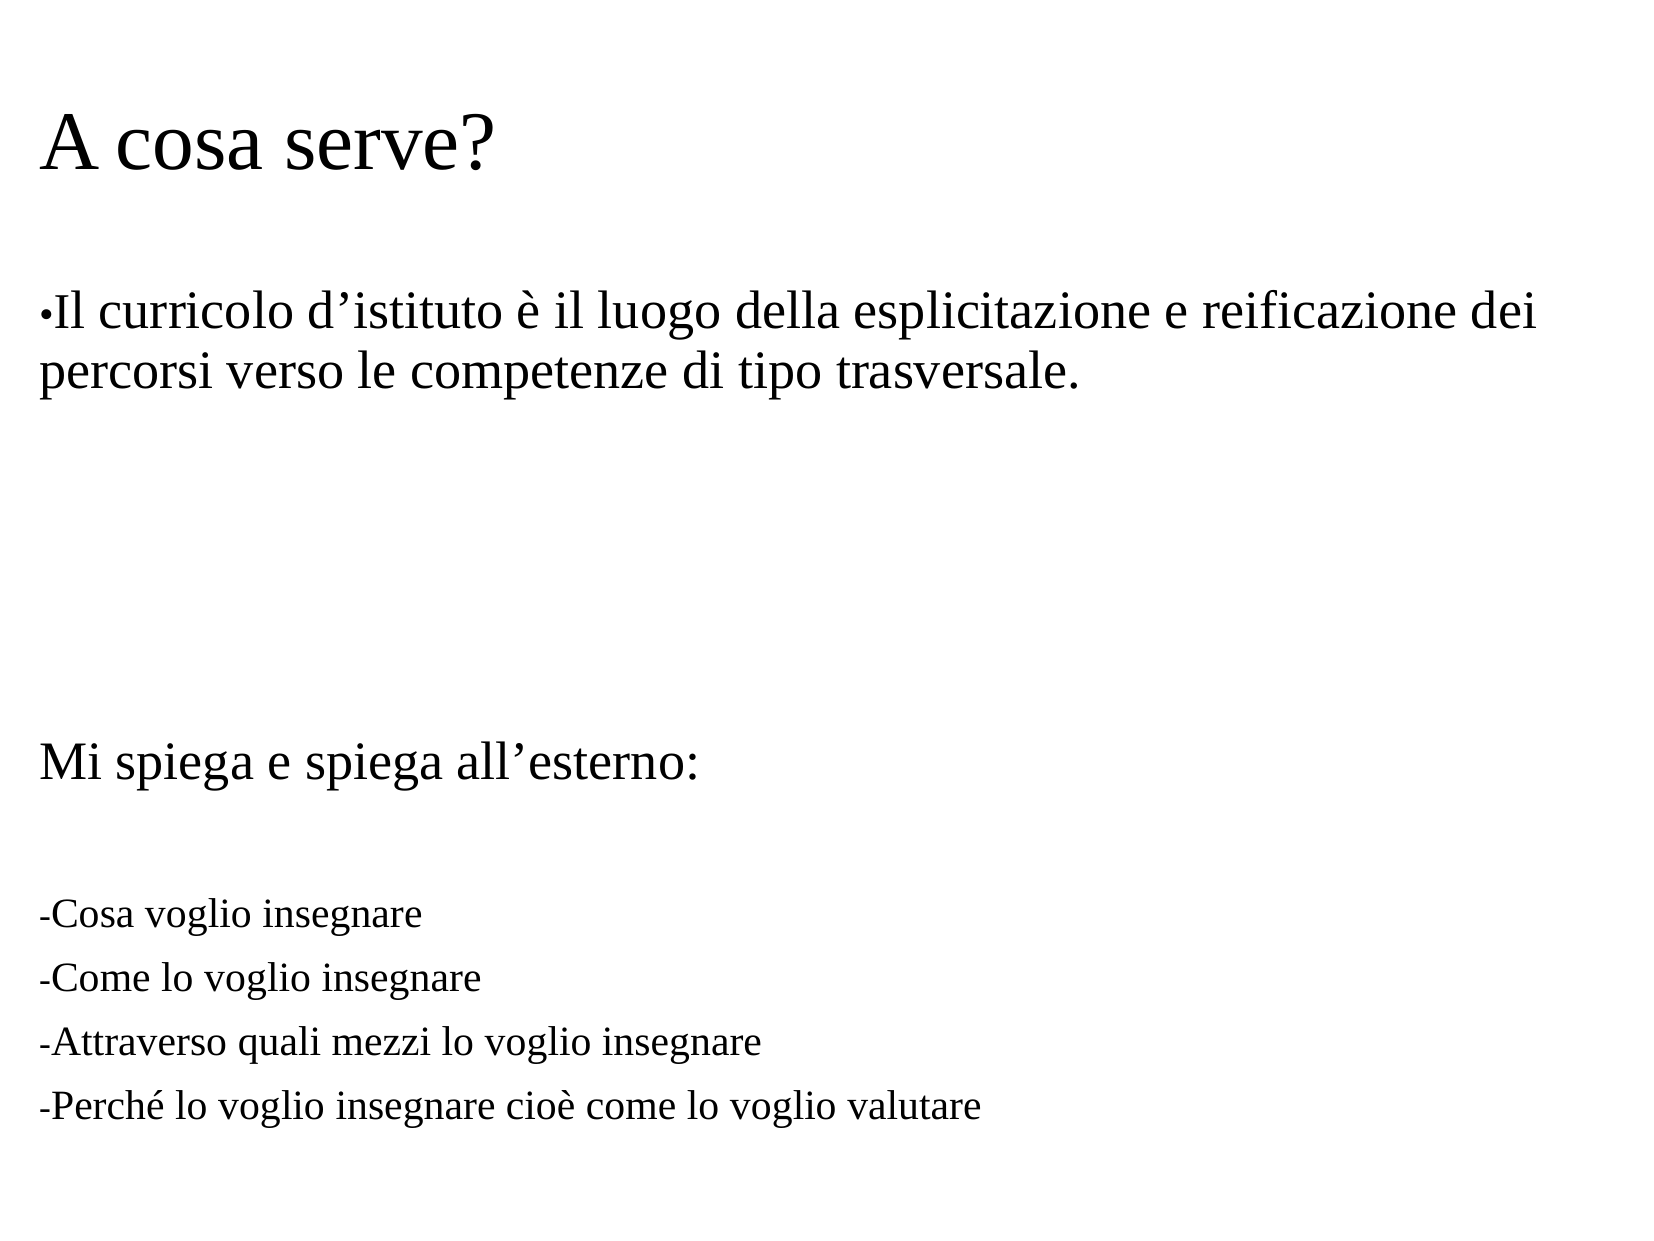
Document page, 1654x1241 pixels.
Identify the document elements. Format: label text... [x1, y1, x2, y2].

text_box A cosa serve? •Il curricolo d’istituto è il luogo della esplicitazione e reificazione dei percorsi verso le competenze di tipo trasversale. Mi spiega e spiega all’esterno: -Cosa voglio insegnare -Come lo voglio insegnare -Attraverso quali mezzi lo voglio insegnare -Perché lo voglio insegnare cioè come lo voglio valutare [24, 46, 1619, 1148]
